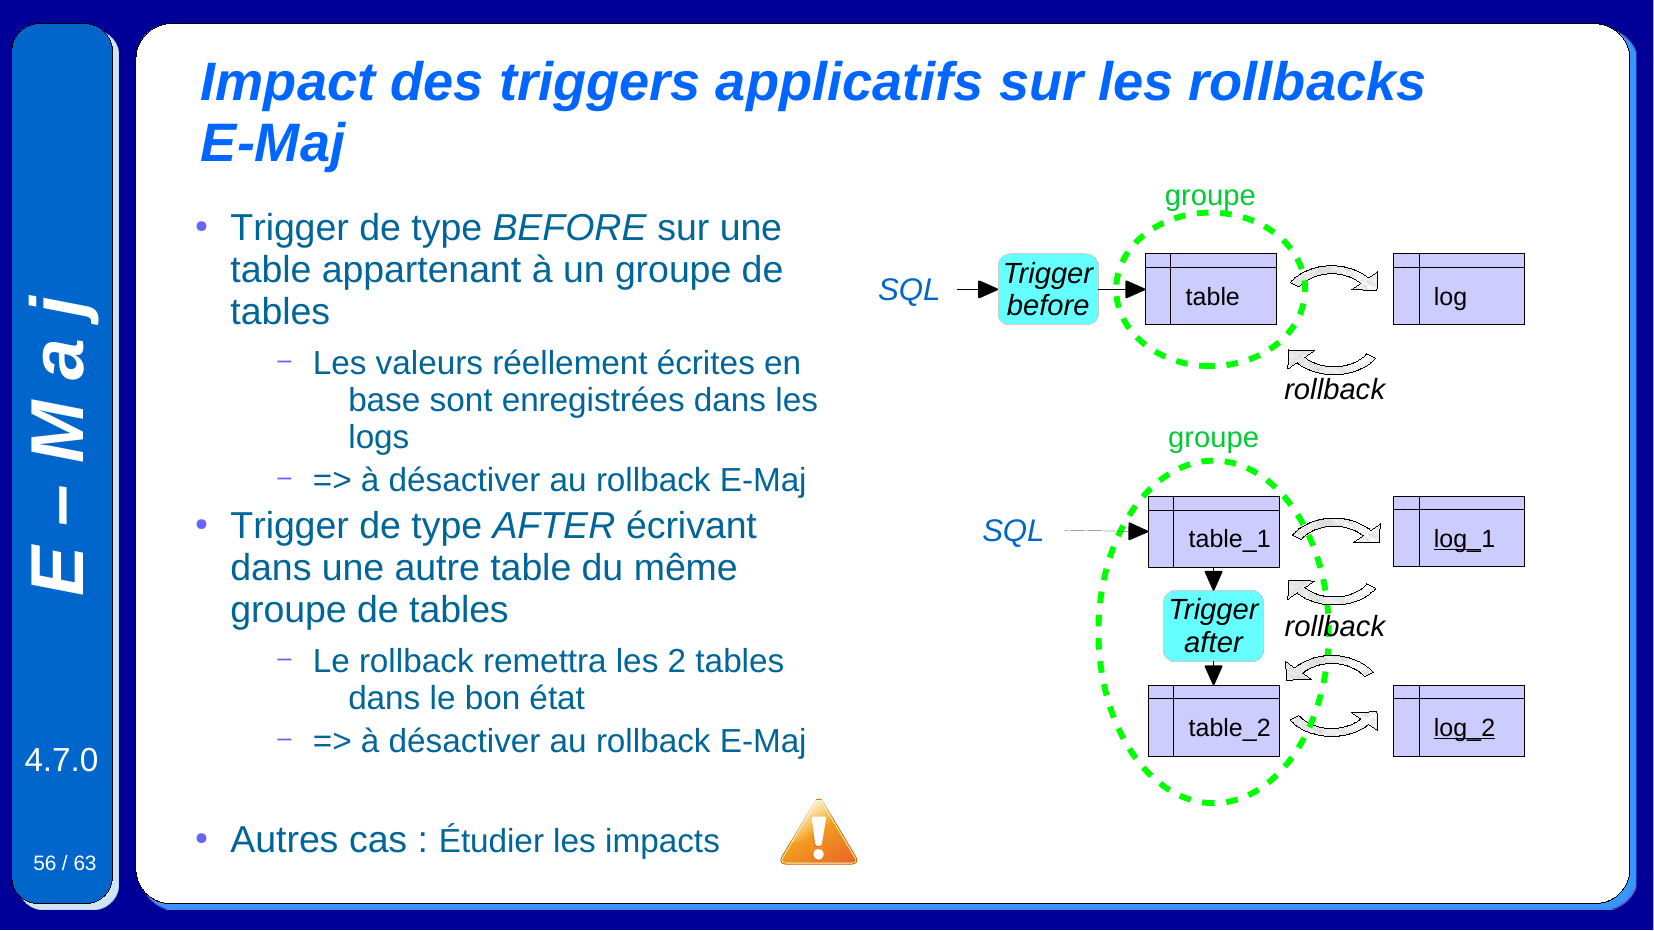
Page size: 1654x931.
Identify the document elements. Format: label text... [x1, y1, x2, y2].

text_box [1342, 353, 1376, 366]
text_box table_2 [1148, 685, 1280, 757]
text_box log_2 [1393, 685, 1525, 757]
text_box Trigger before [998, 253, 1099, 325]
text_box SQL [862, 264, 957, 315]
text_box [1287, 349, 1326, 366]
list Trigger de type BEFORE sur une table appartenant à un groupe de tables Les valeurs réellement écrites en base sont enregistrées dans les logs => à désactiver au rollback E-Maj Trigger de type AFTER écrivant dans une autre table du même groupe de tables Le rollback remettra les 2 tables dans le bon état => à désactiver au rollback E-Maj Autres cas : Étudier les impacts [177, 206, 839, 880]
title Impact des triggers applicatifs sur les rollbacks E-Maj [200, 34, 1575, 191]
text_box SQL [962, 505, 1065, 556]
text_box [1287, 580, 1376, 602]
text_box rollback [1269, 366, 1401, 414]
text_box [1285, 655, 1374, 681]
text_box [1292, 518, 1381, 543]
text_box rollback [1269, 602, 1401, 650]
picture [767, 783, 871, 886]
text_box log_1 [1393, 496, 1525, 567]
text_box [1290, 711, 1378, 737]
text_box table [1145, 253, 1277, 325]
text_box table_1 [1148, 496, 1280, 568]
text_box groupe [1153, 413, 1274, 461]
text_box log [1393, 253, 1525, 325]
text_box Trigger after [1163, 590, 1264, 662]
text_box groupe [1150, 171, 1271, 219]
text_box [1290, 265, 1378, 291]
